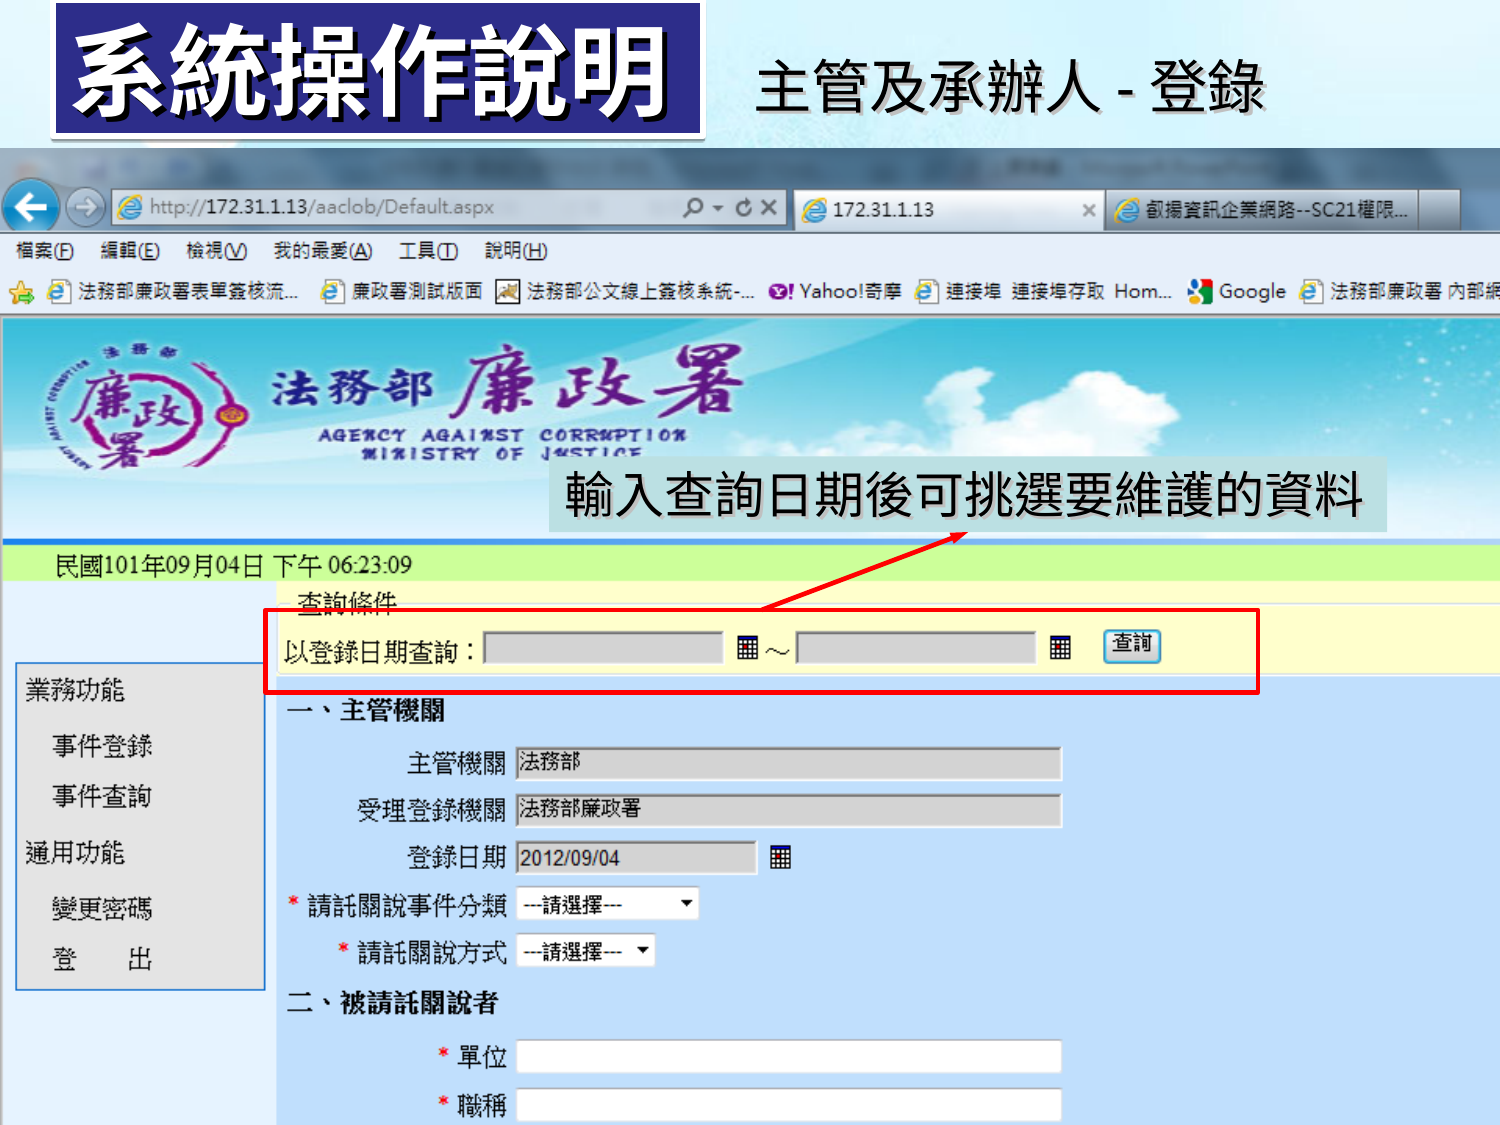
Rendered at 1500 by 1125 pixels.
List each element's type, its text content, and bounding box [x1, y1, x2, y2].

picture [0, 0, 1500, 1125]
text_box 主管及承辦人-登錄 [738, 42, 1266, 200]
text_box 輸入查詢日期後可挑選要維護的資料 [549, 456, 1388, 533]
title 系統操作說明 [53, 0, 703, 137]
